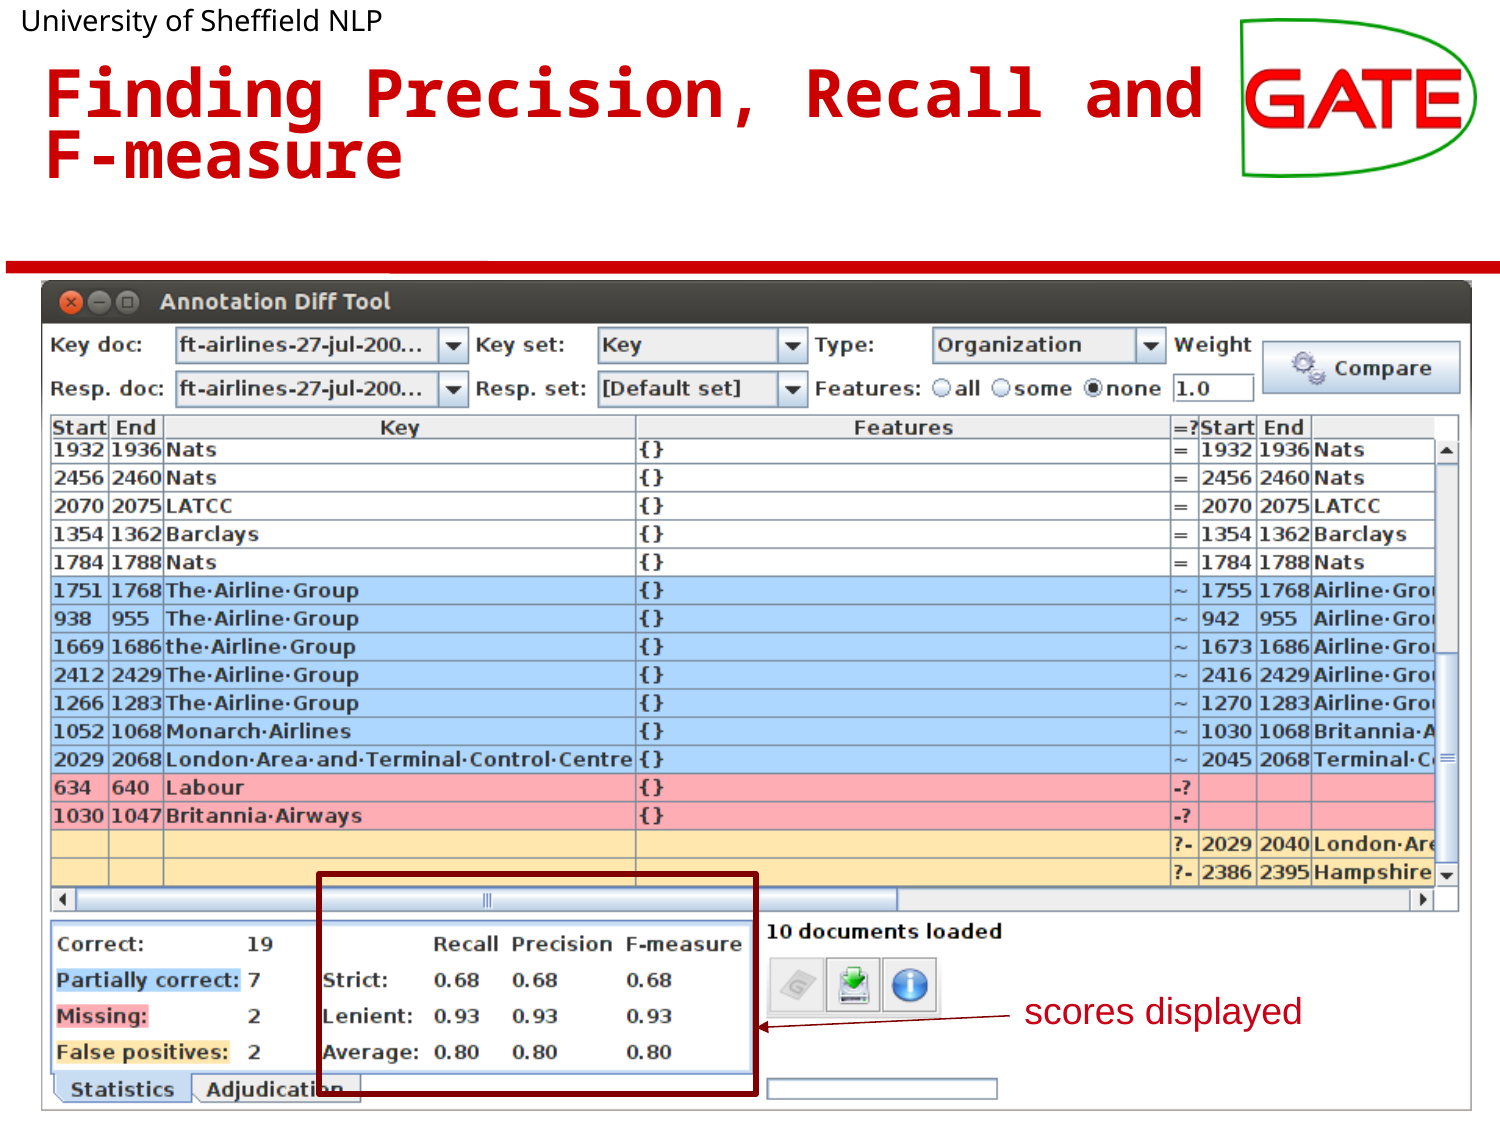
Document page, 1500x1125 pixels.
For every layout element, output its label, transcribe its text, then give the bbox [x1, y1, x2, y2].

picture [1240, 18, 1477, 178]
picture [41, 280, 1472, 1111]
text_box Finding Precision, Recall and F-measure [29, 25, 1270, 214]
text_box scores displayed [1009, 979, 1318, 1040]
